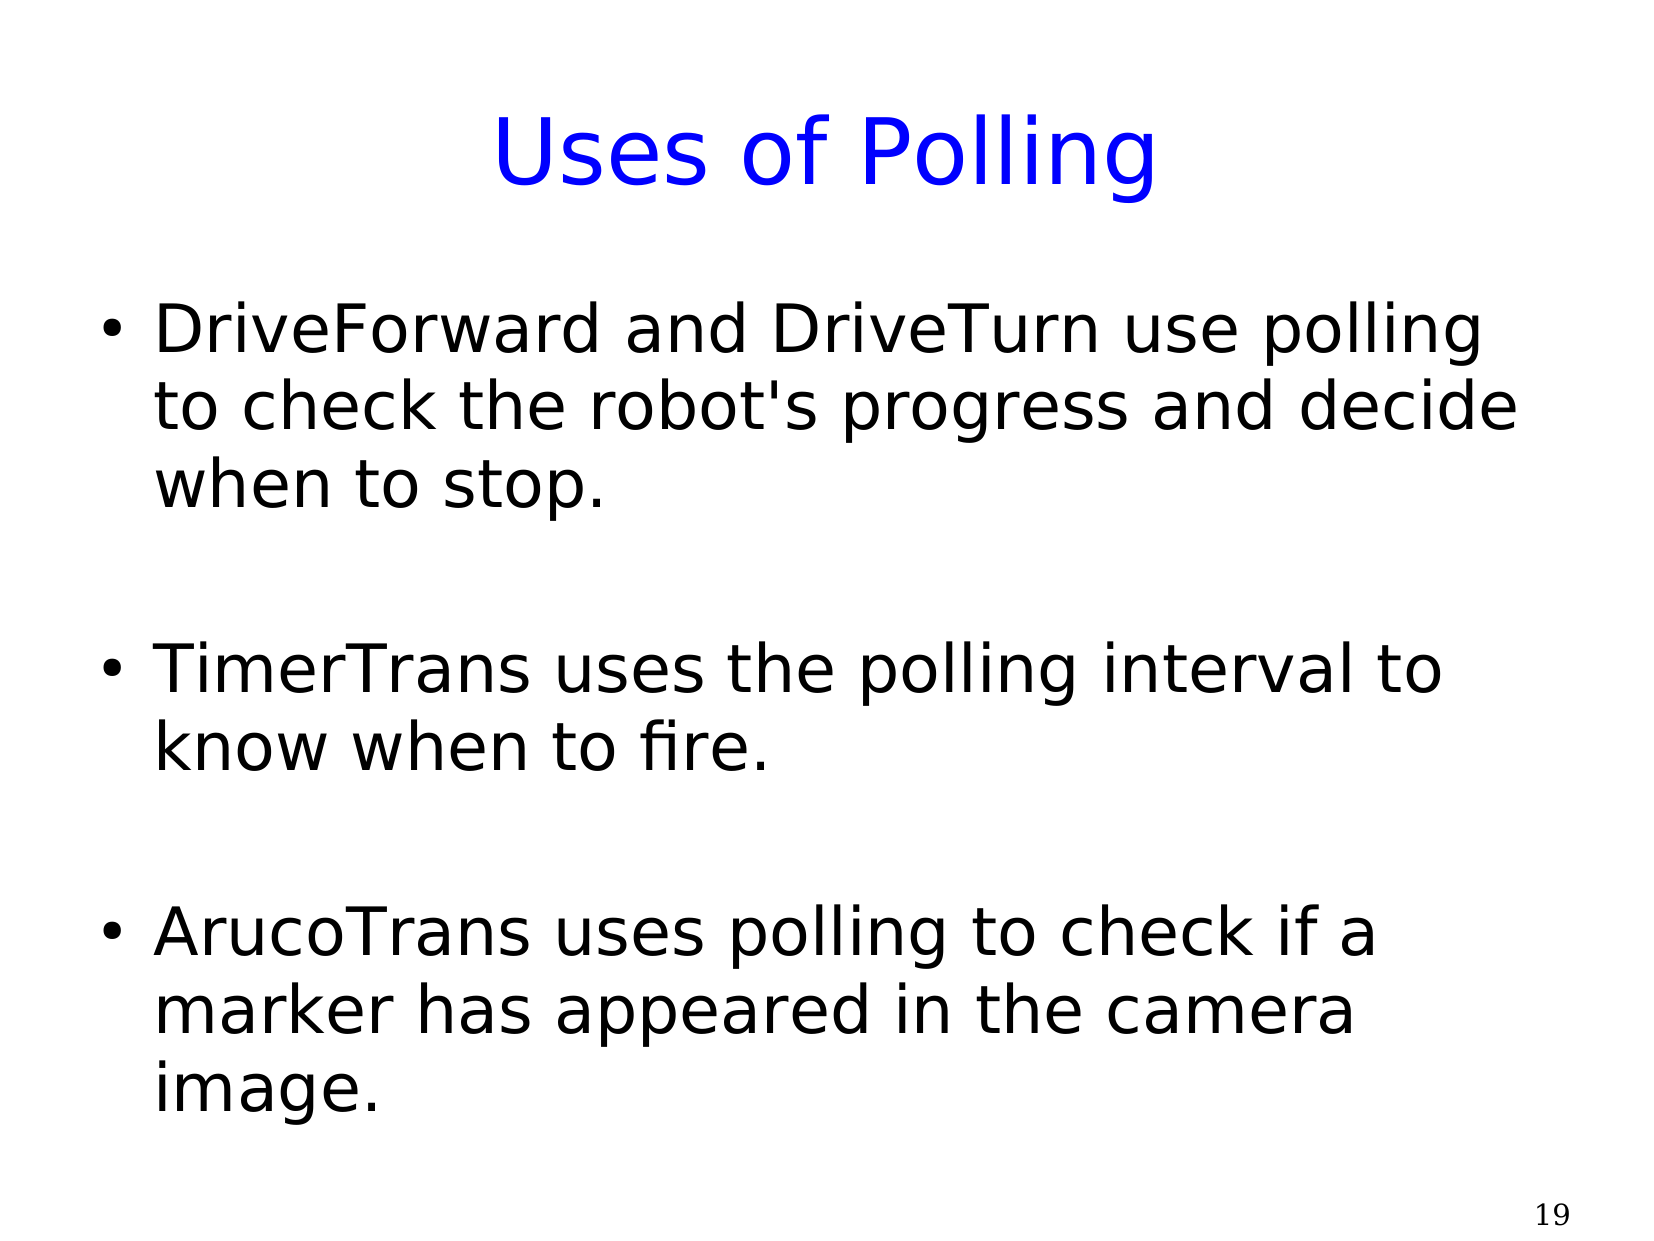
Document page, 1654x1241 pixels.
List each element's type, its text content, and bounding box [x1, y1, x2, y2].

list DriveForward and DriveTurn use polling to check the robot's progress and decide when to stop. TimerTrans uses the polling interval to know when to fire. ArucoTrans uses polling to check if a marker has appeared in the camera image. [82, 290, 1571, 1128]
title Uses of Polling [82, 49, 1571, 257]
